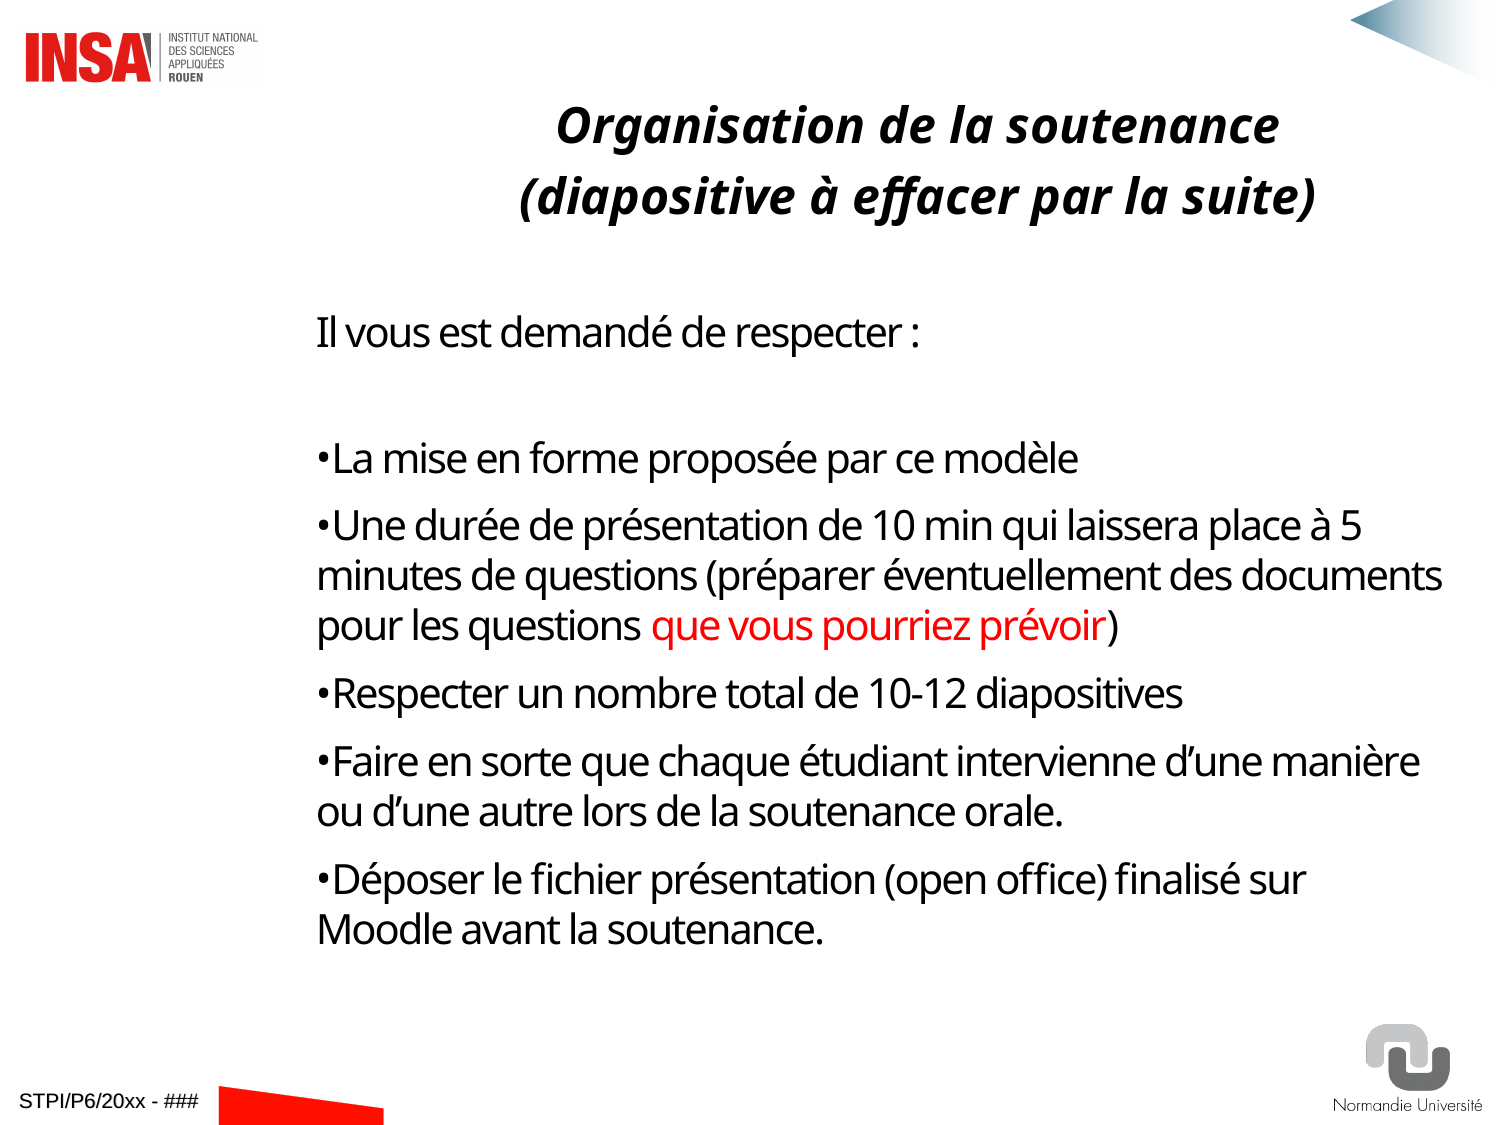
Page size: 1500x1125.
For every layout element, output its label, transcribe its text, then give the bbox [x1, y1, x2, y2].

picture [1459, 1024, 1482, 1111]
text_box Organisation de la soutenance (diapositive à effacer par la suite) [336, 112, 1500, 229]
text_box Il vous est demandé de respecter : La mise en forme proposée par ce modèle Une durée de présentation de 10 min qui laissera place à 5 minutes de questions (préparer éventuellement des documents pour les questions que vous pourriez prévoir) Respecter un nombre total de 10-12 diapositives Faire en sorte que chaque étudiant intervienne d’une manière ou d’une autre lors de la soutenance orale. Déposer le fichier présentation (open office) finalisé sur Moodle avant la soutenance. [301, 298, 1459, 1125]
picture [17, 24, 266, 89]
